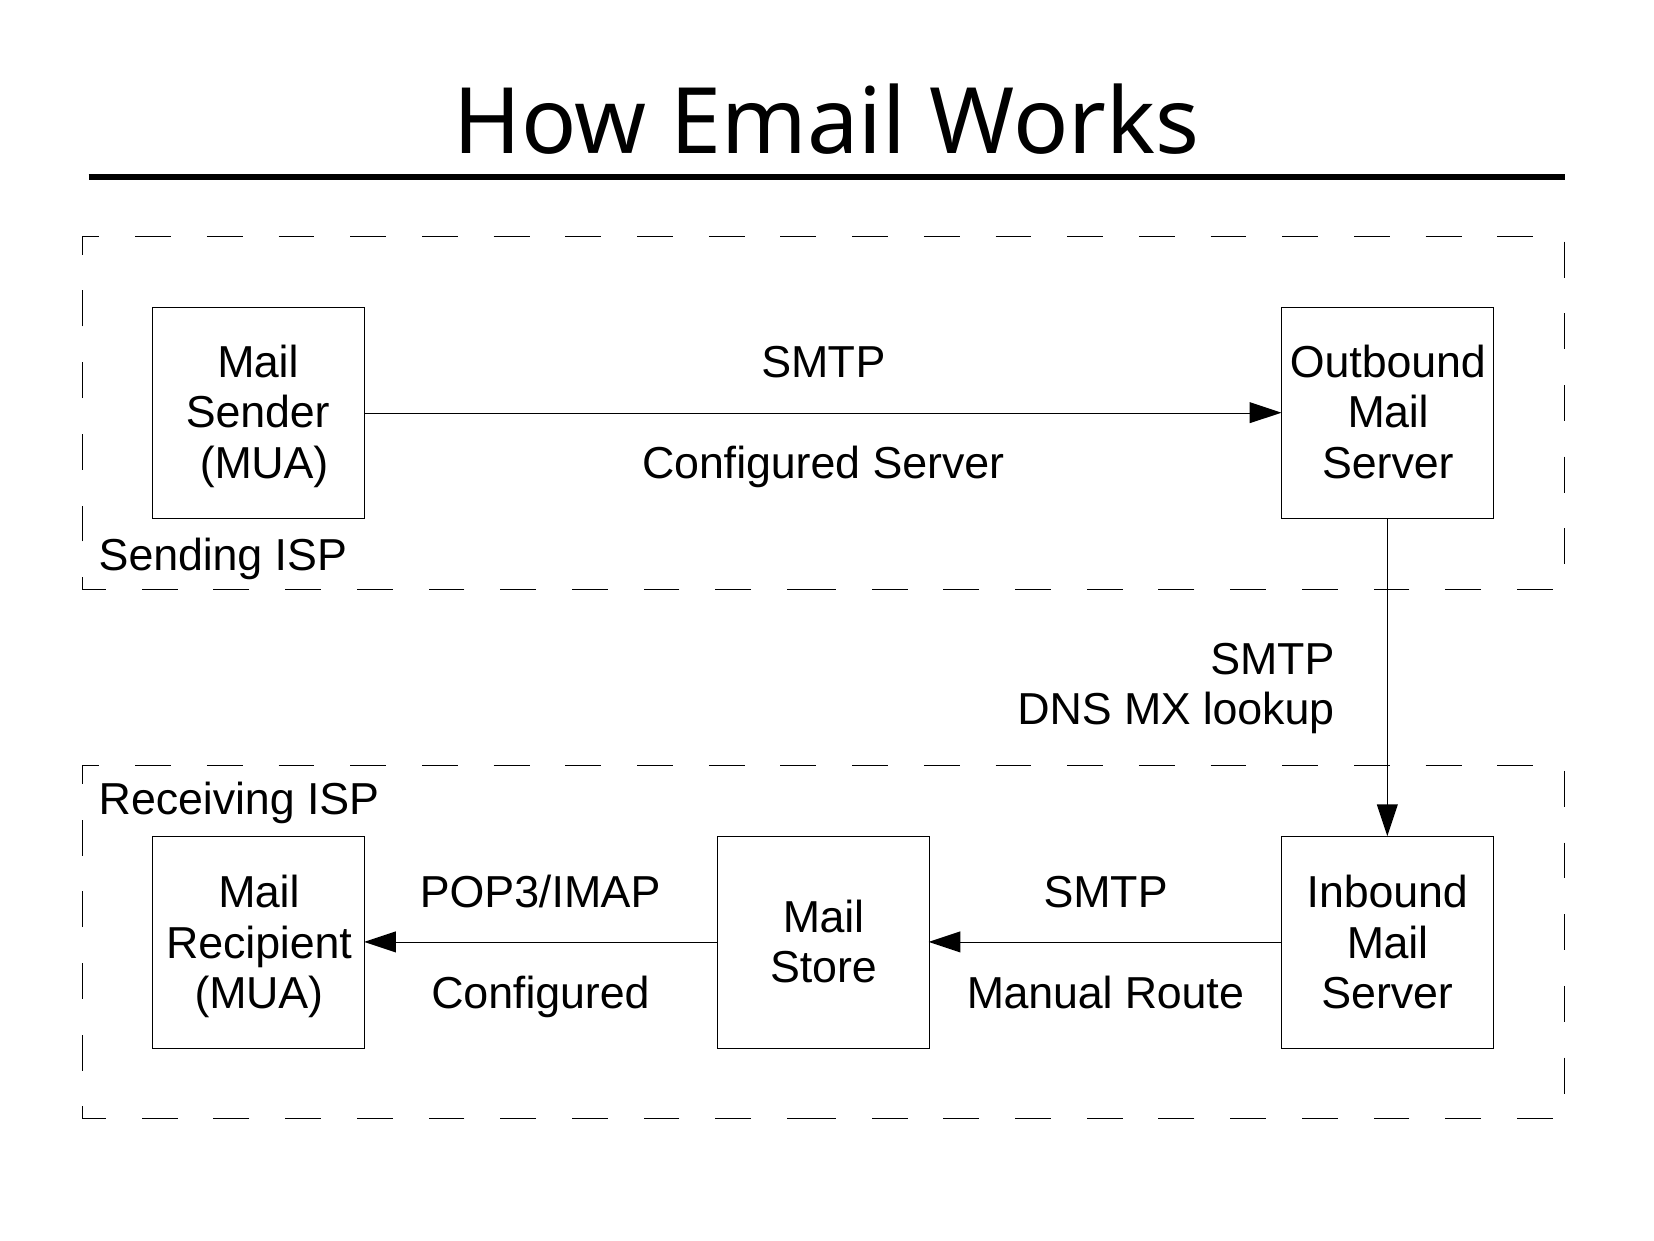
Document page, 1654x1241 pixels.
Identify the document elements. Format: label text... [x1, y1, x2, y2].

title How Email Works [82, 29, 1571, 207]
chart [81, 236, 1603, 1152]
